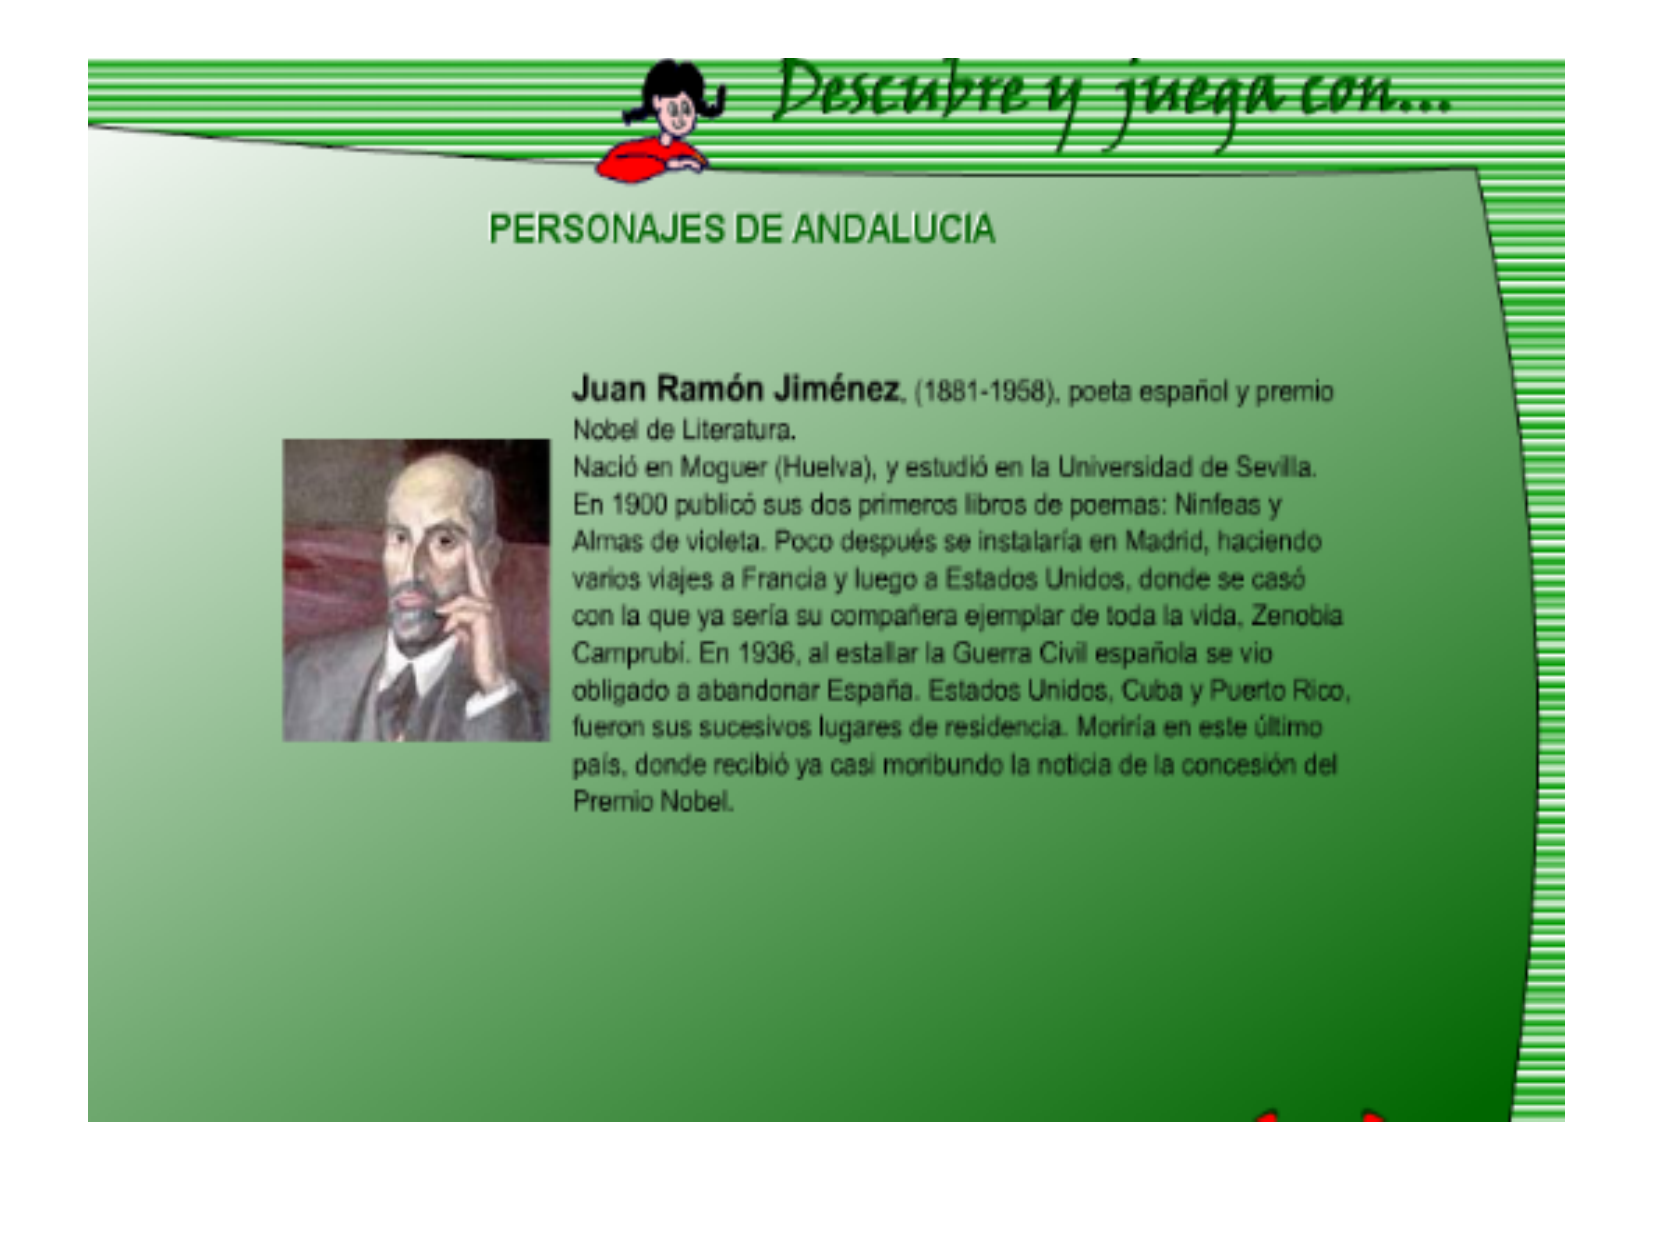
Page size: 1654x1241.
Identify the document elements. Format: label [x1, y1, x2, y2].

picture [88, 58, 1565, 1123]
